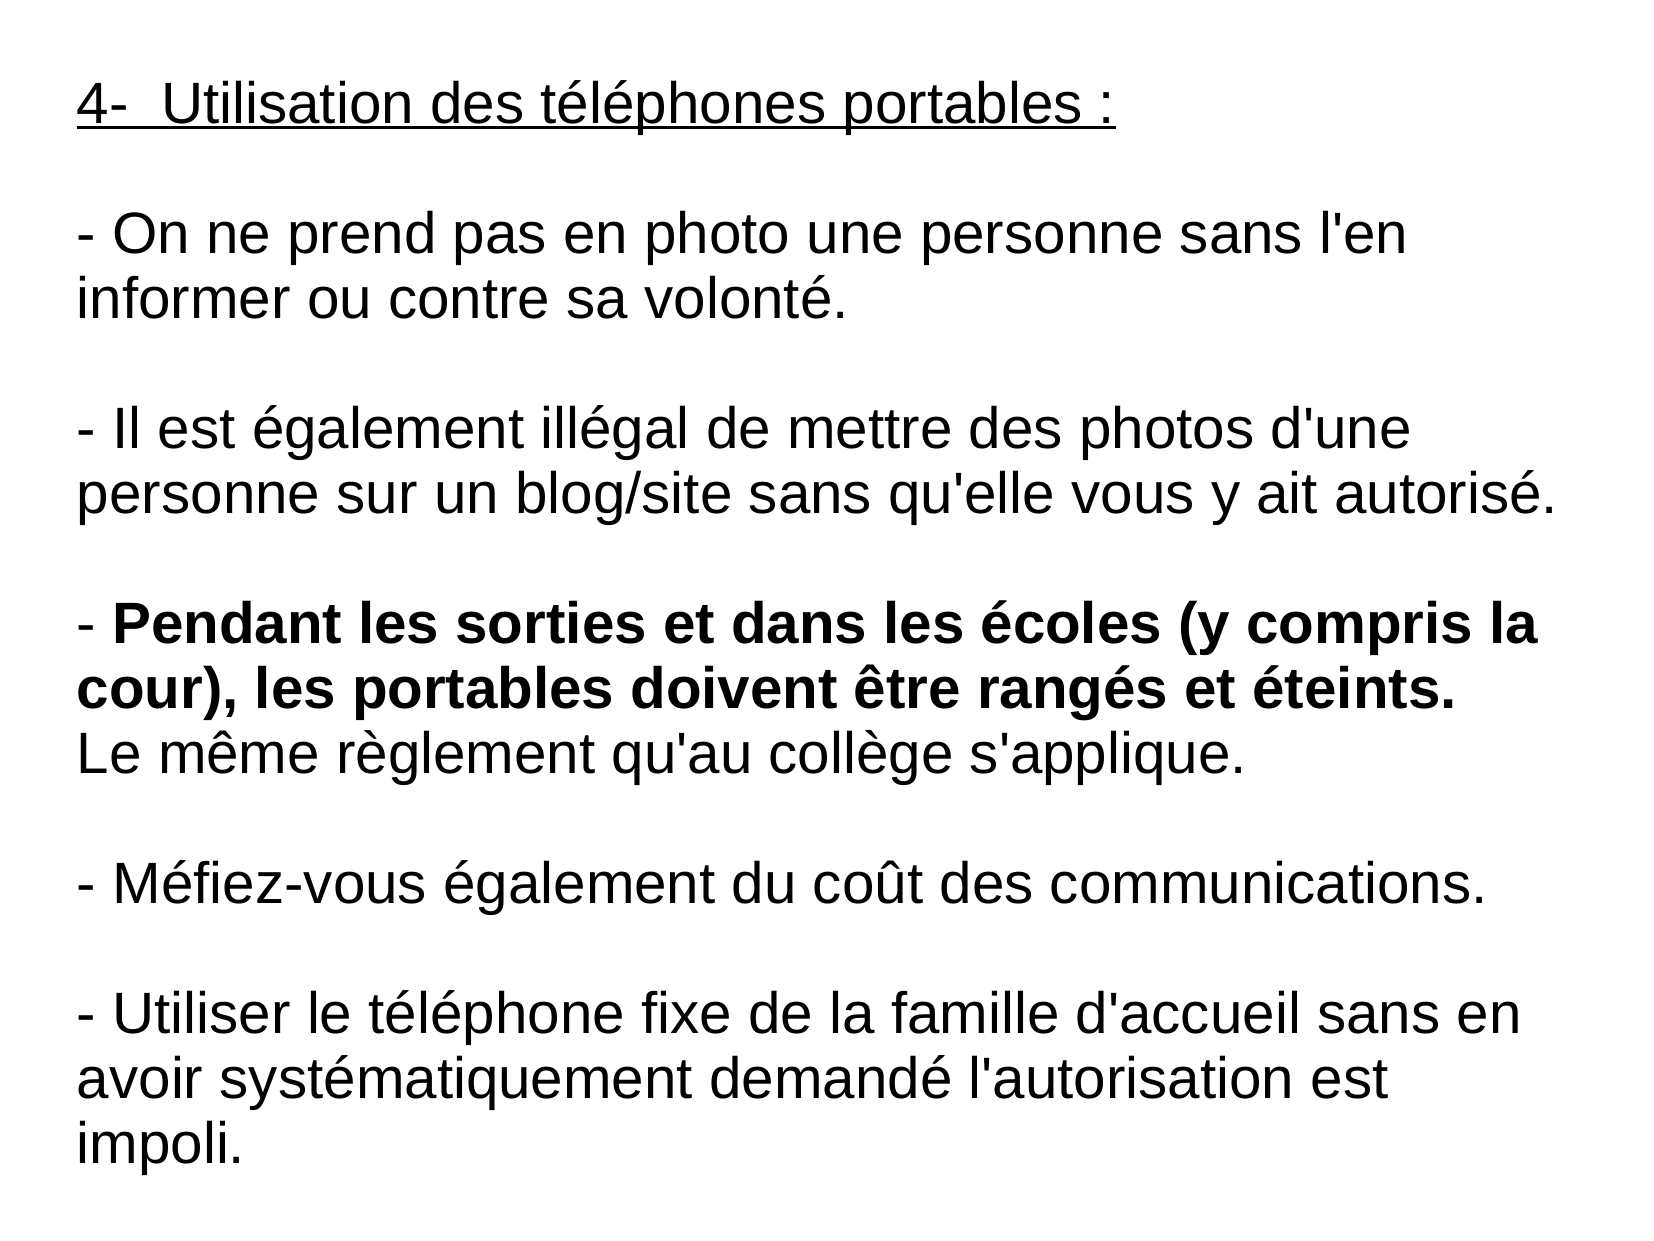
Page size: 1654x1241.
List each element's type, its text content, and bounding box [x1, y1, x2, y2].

title 4- Utilisation des téléphones portables : - On ne prend pas en photo une personne sans l'en informer ou contre sa volonté. - Il est également illégal de mettre des photos d'une personne sur un blog/site sans qu'elle vous y ait autorisé. - Pendant les sorties et dans les écoles (y compris la cour), les portables doivent être rangés et éteints. Le même règlement qu'au collège s'applique. - Méfiez-vous également du coût des communications. - Utiliser le téléphone fixe de la famille d'accueil sans en avoir systématiquement demandé l'autorisation est impoli. [76, 37, 1565, 1209]
